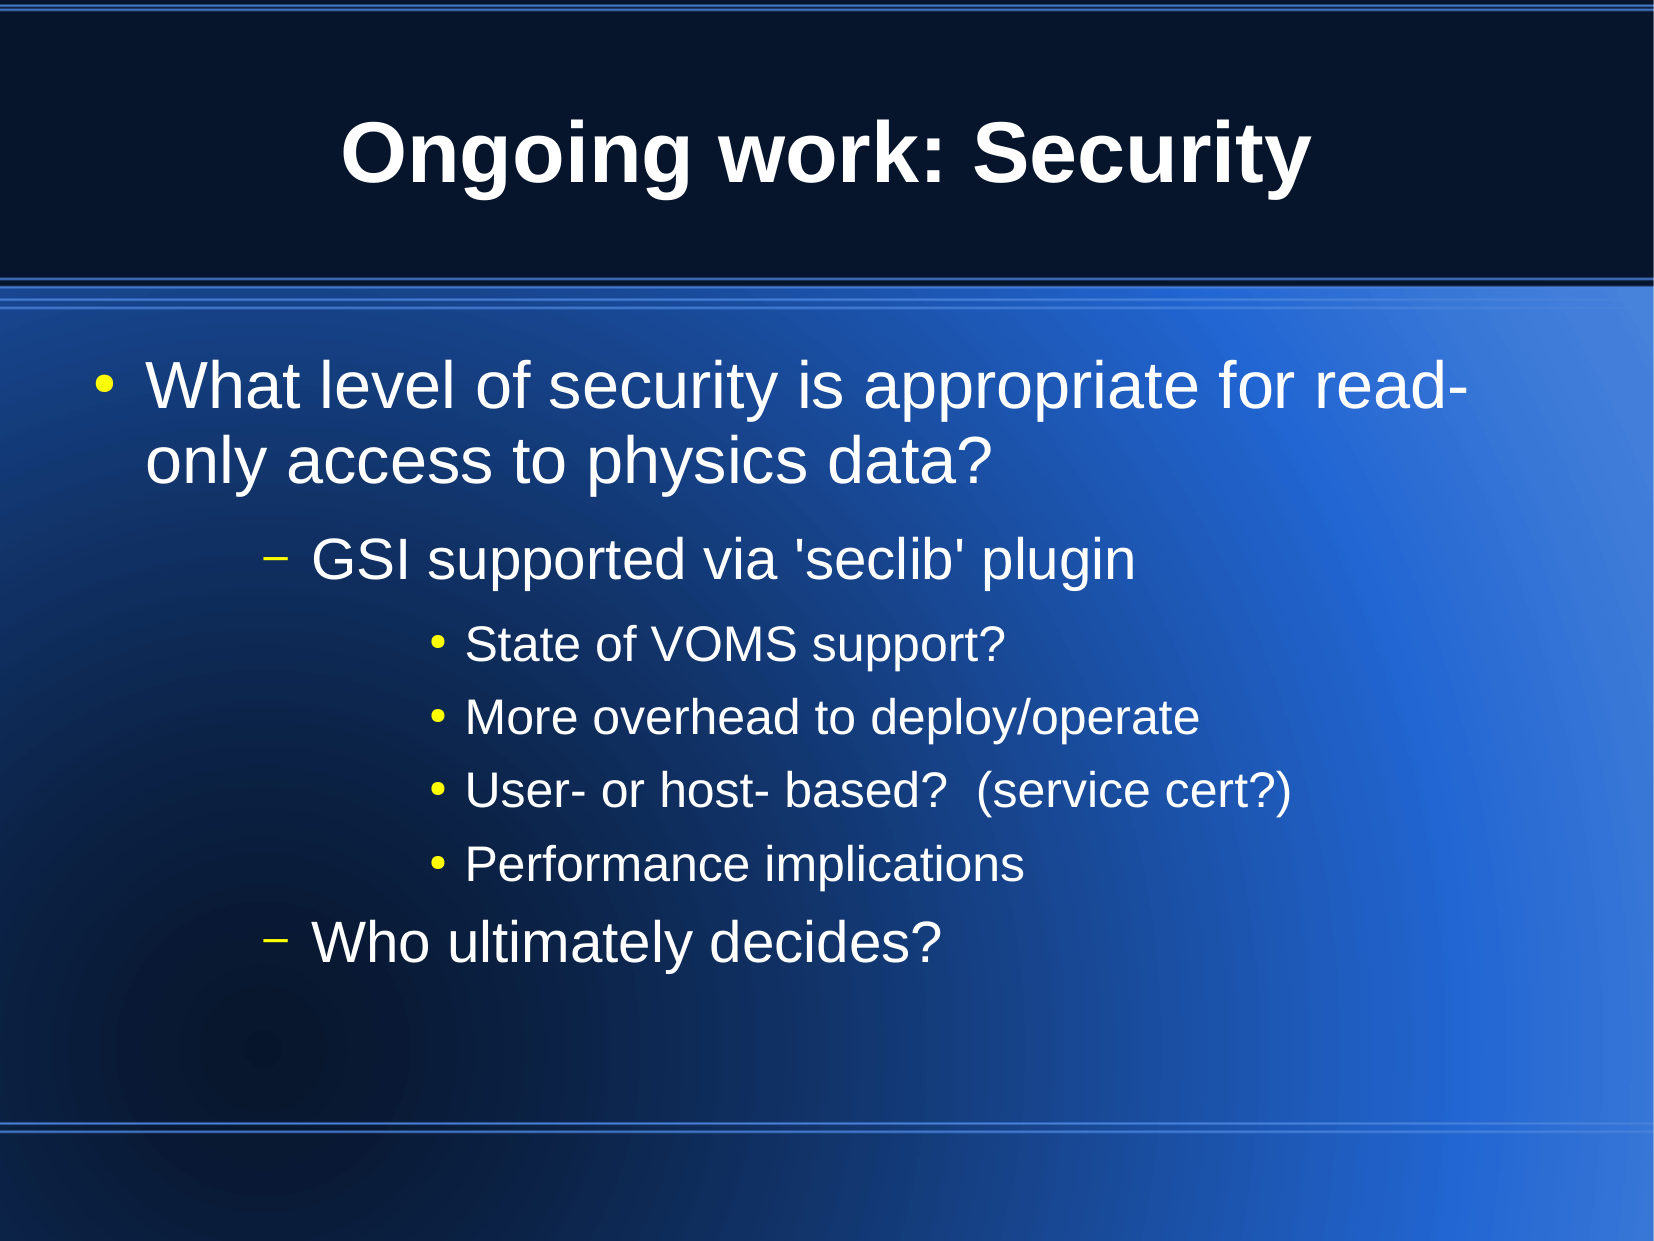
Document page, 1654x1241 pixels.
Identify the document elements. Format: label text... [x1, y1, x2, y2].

list What level of security is appropriate for read-only access to physics data? GSI supported via 'seclib' plugin State of VOMS support? More overhead to deploy/operate User- or host- based? (service cert?) Performance implications Who ultimately decides? [75, 348, 1564, 1051]
title Ongoing work: Security [82, 49, 1571, 257]
picture [0, 0, 1654, 1241]
